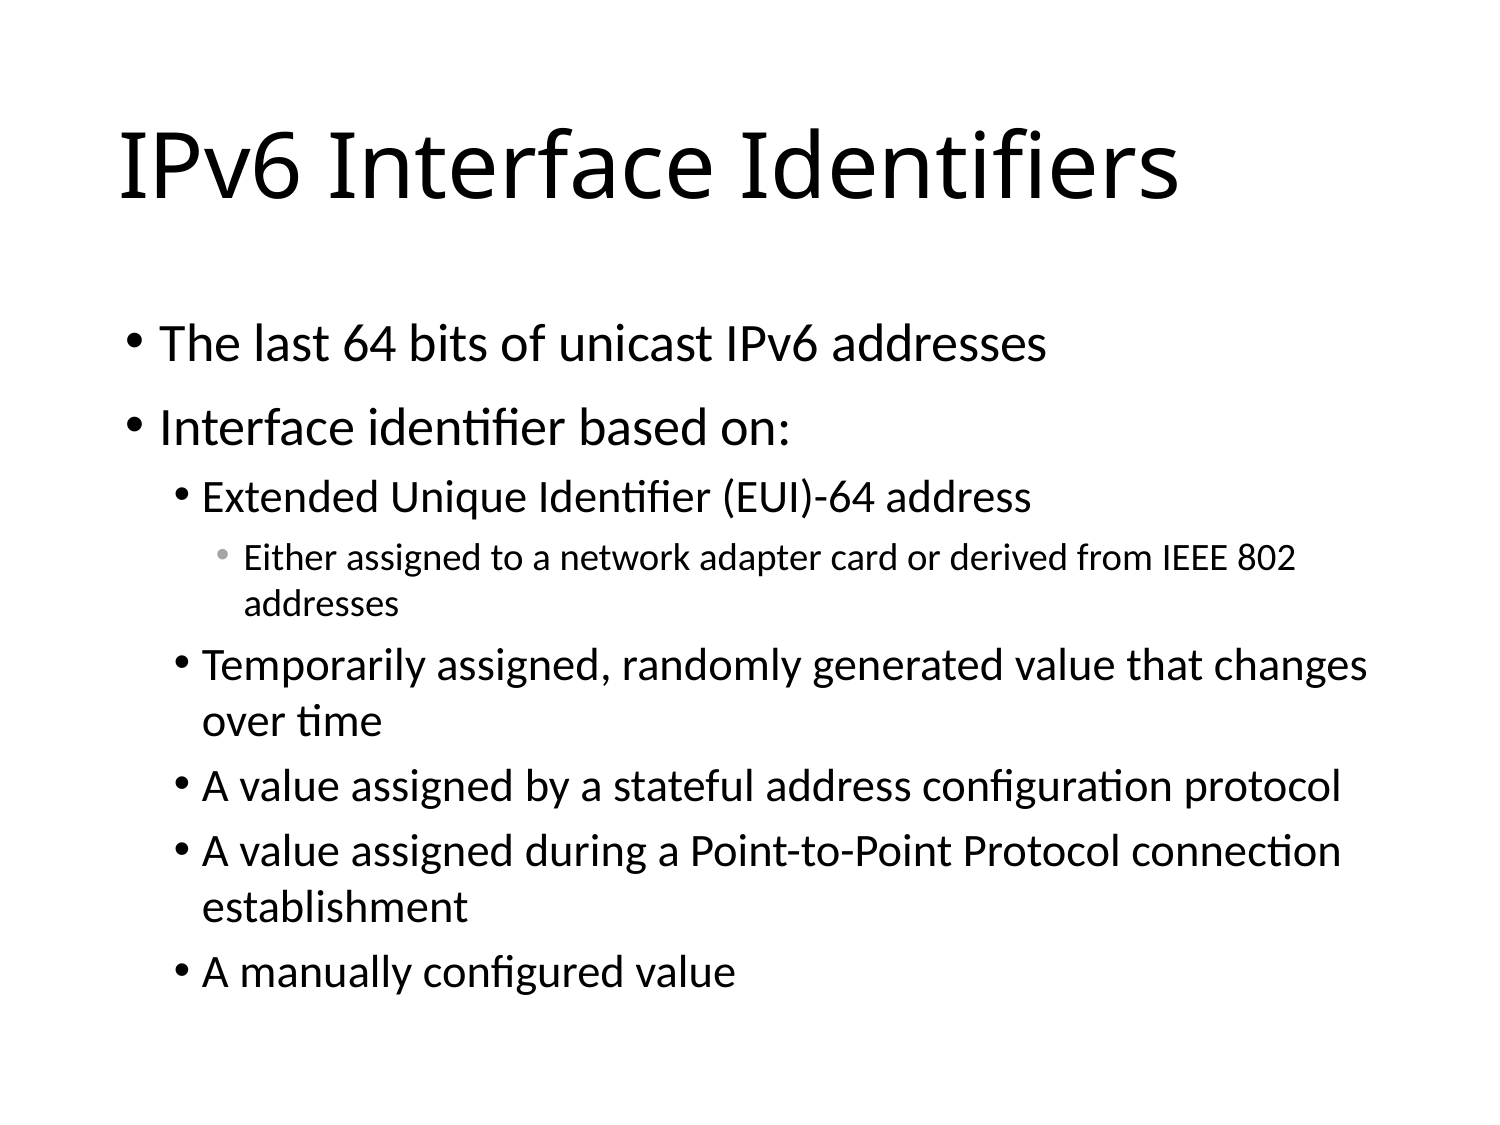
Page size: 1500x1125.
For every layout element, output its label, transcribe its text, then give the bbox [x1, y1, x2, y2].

list The last 64 bits of unicast IPv6 addresses Interface identifier based on: Extended Unique Identifier (EUI)-64 address Either assigned to a network adapter card or derived from IEEE 802 addresses Temporarily assigned, randomly generated value that changes over time A value assigned by a stateful address configuration protocol A value assigned during a Point-to-Point Protocol connection establishment A manually configured value [103, 299, 1397, 1014]
title IPv6 Interface Identifiers [103, 59, 1397, 278]
